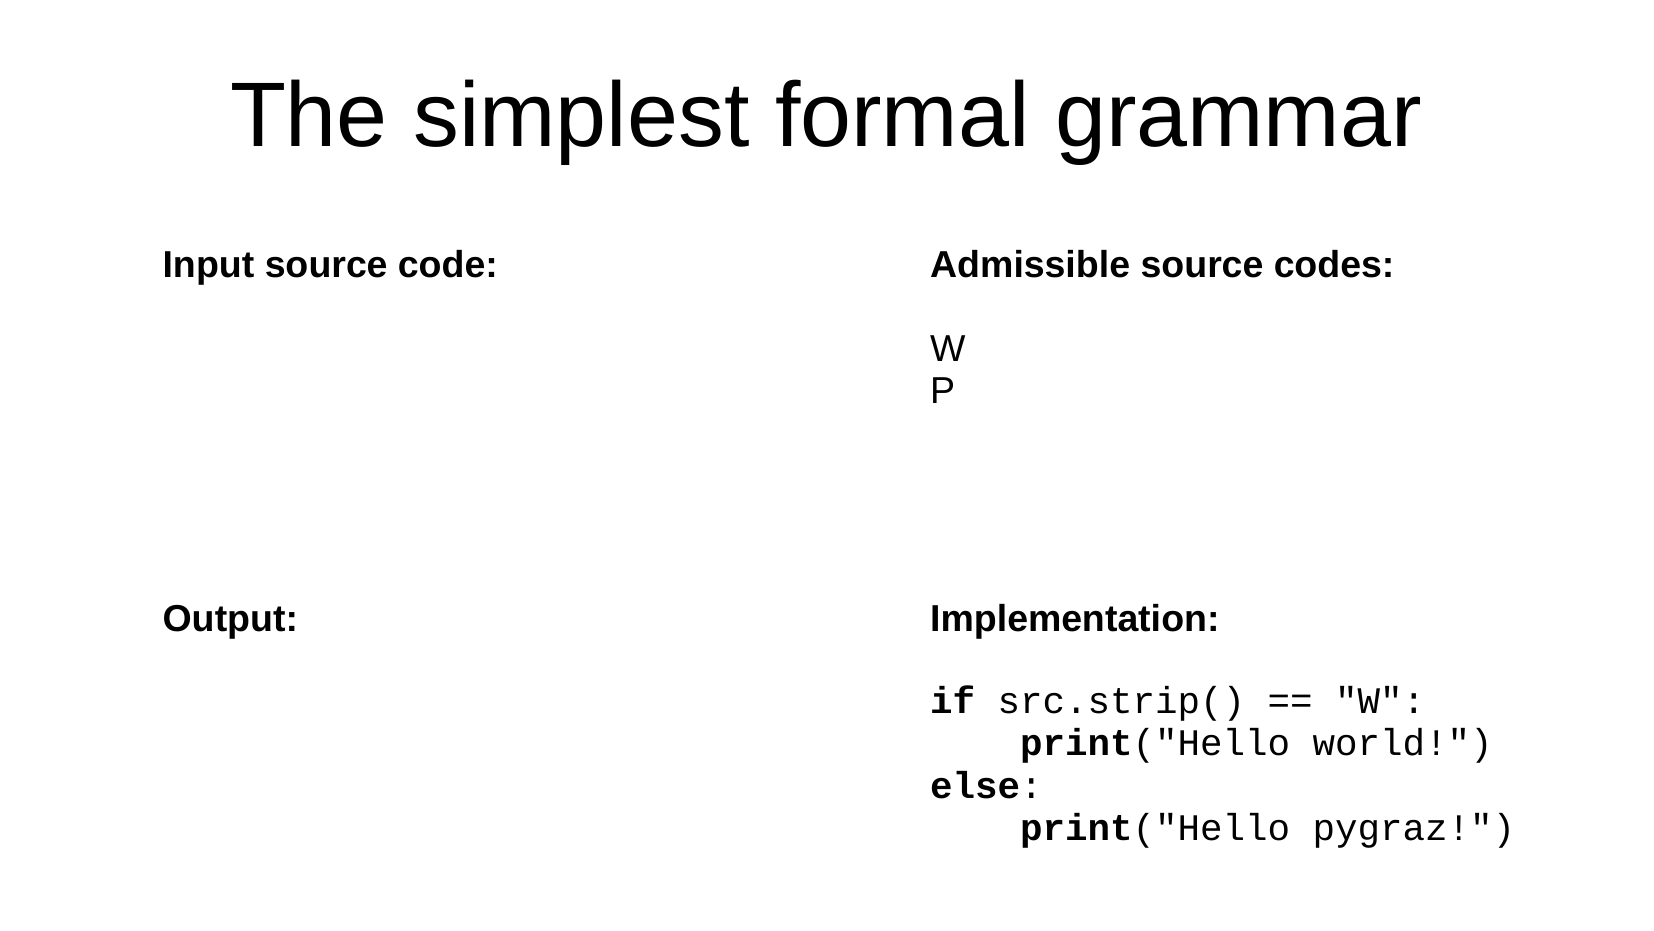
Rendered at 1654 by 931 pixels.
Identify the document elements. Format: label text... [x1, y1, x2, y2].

text_box Admissible source codes: W P [915, 236, 1447, 419]
text_box Output: [147, 590, 680, 732]
text_box Implementation: if src.strip() == "W": print("Hello world!") else: print("Hello pygraz!") [915, 590, 1654, 931]
text_box Input source code: [147, 236, 680, 378]
title The simplest formal grammar [82, 37, 1571, 193]
